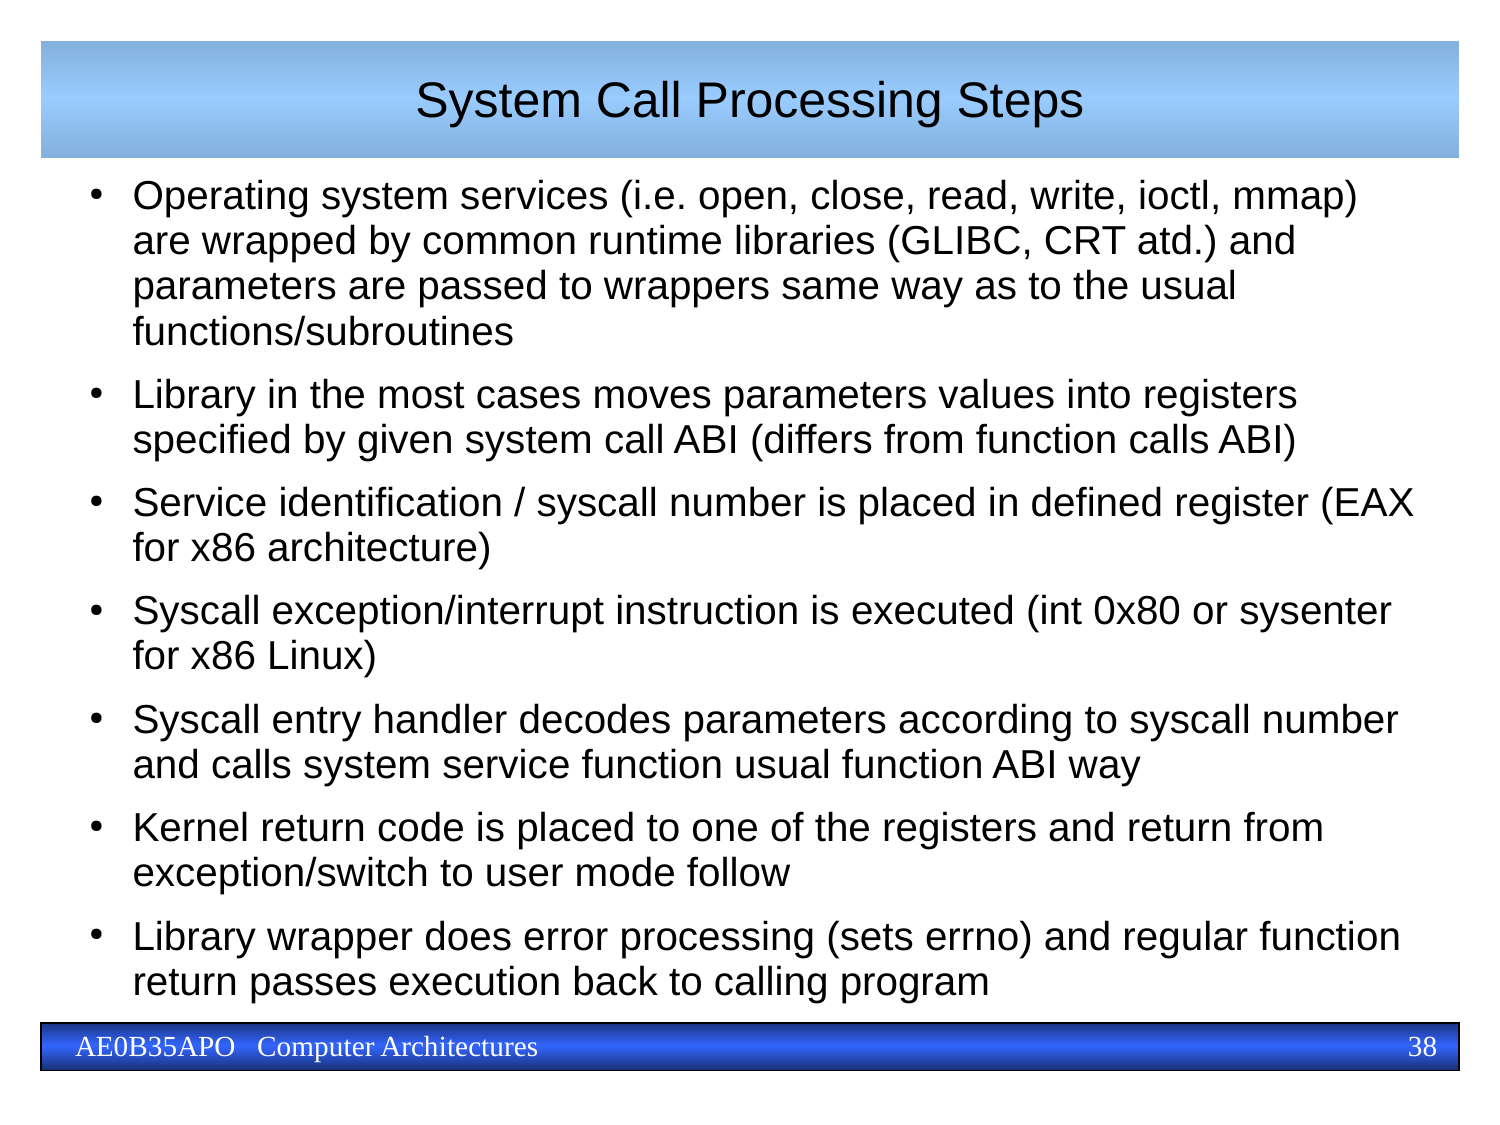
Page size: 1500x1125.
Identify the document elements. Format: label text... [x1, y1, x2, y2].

list Operating system services (i.e. open, close, read, write, ioctl, mmap) are wrapped by common runtime libraries (GLIBC, CRT atd.) and parameters are passed to wrappers same way as to the usual functions/subroutines Library in the most cases moves parameters values into registers specified by given system call ABI (differs from function calls ABI) Service identification / syscall number is placed in defined register (EAX for x86 architecture) Syscall exception/interrupt instruction is executed (int 0x80 or sysenter for x86 Linux) Syscall entry handler decodes parameters according to syscall number and calls system service function usual function ABI way Kernel return code is placed to one of the registers and return from exception/switch to user mode follow Library wrapper does error processing (sets errno) and regular function return passes execution back to calling program [75, 172, 1426, 1013]
title System Call Processing Steps [41, 41, 1459, 158]
